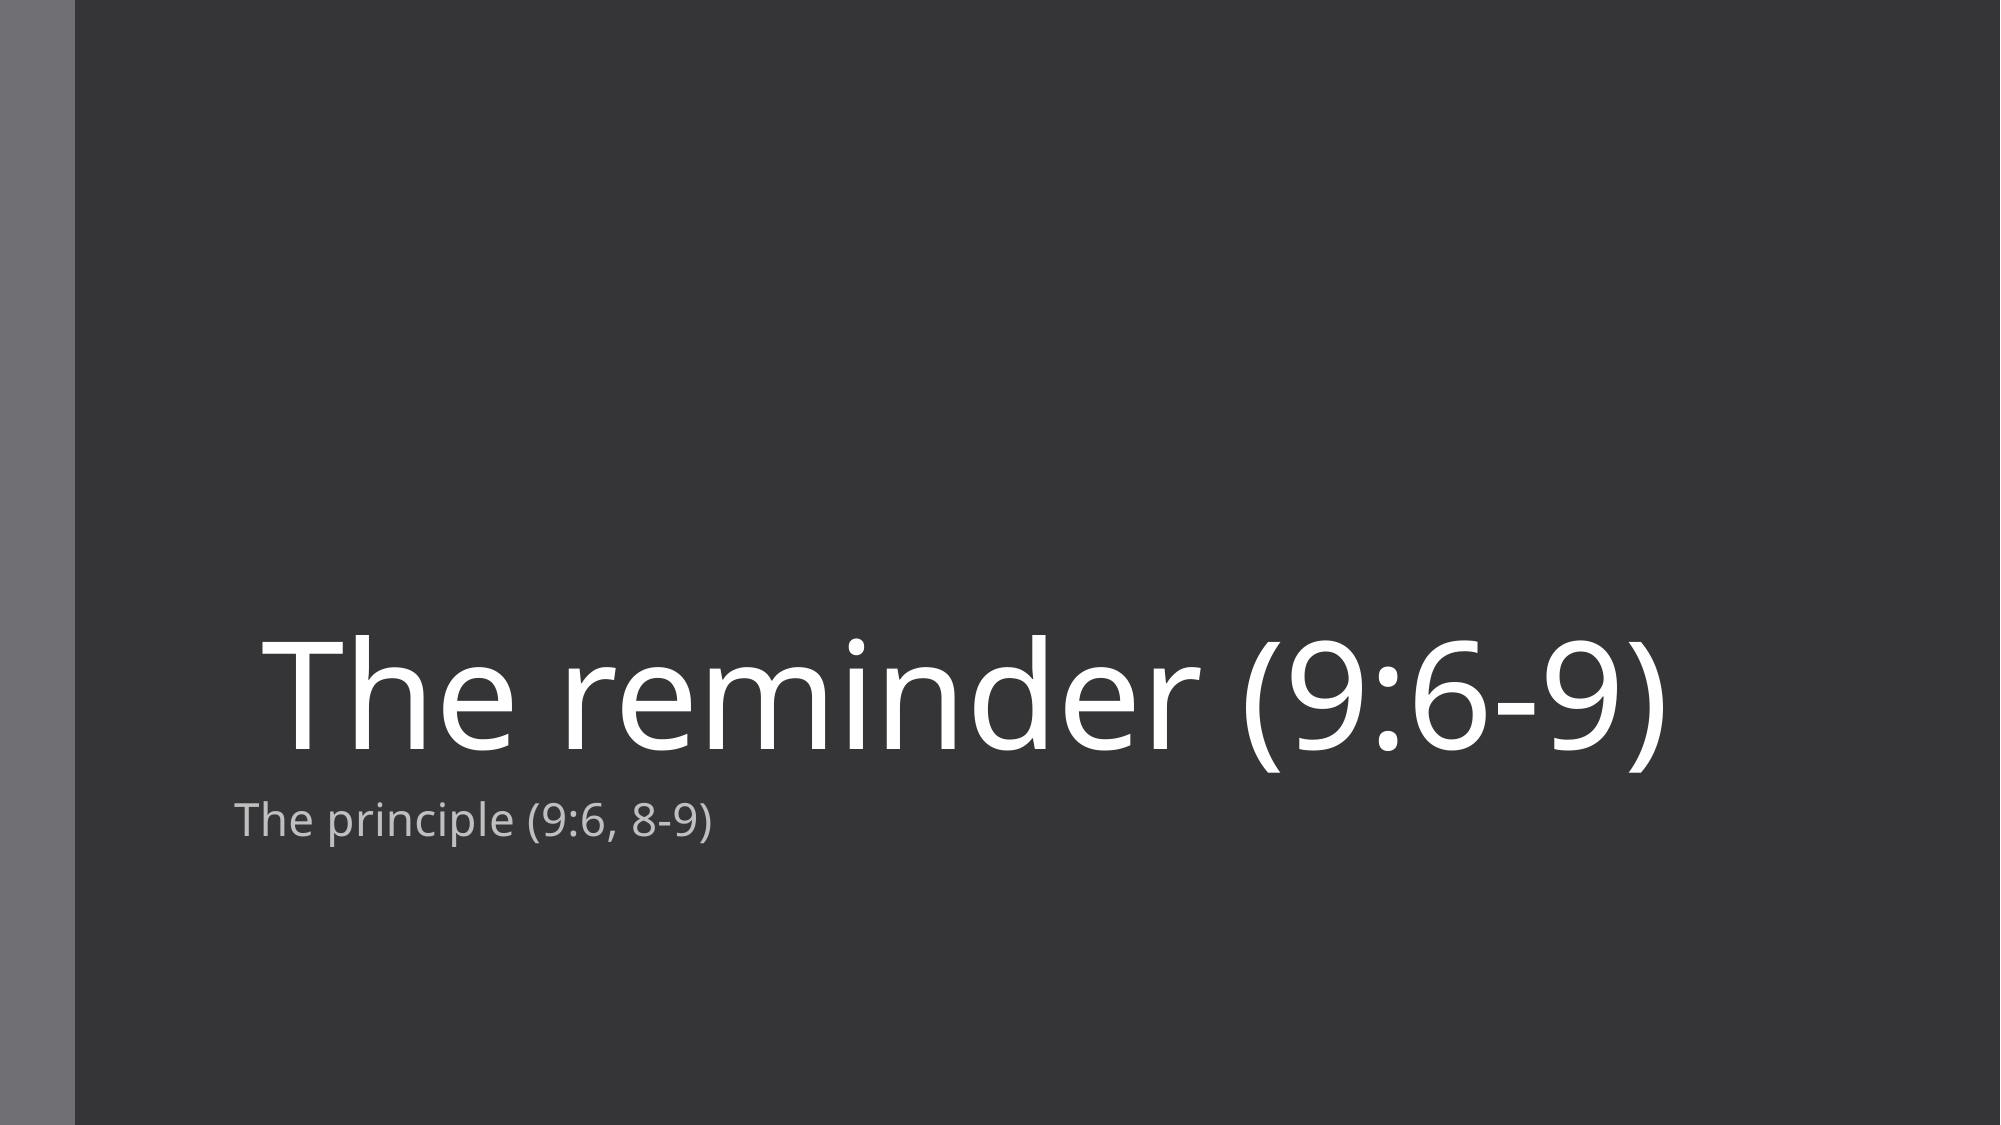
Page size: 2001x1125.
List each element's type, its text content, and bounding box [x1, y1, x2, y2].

subtitle The principle (9:6, 8-9) [206, 787, 1752, 1066]
title The reminder (9:6-9) [206, 124, 1752, 787]
